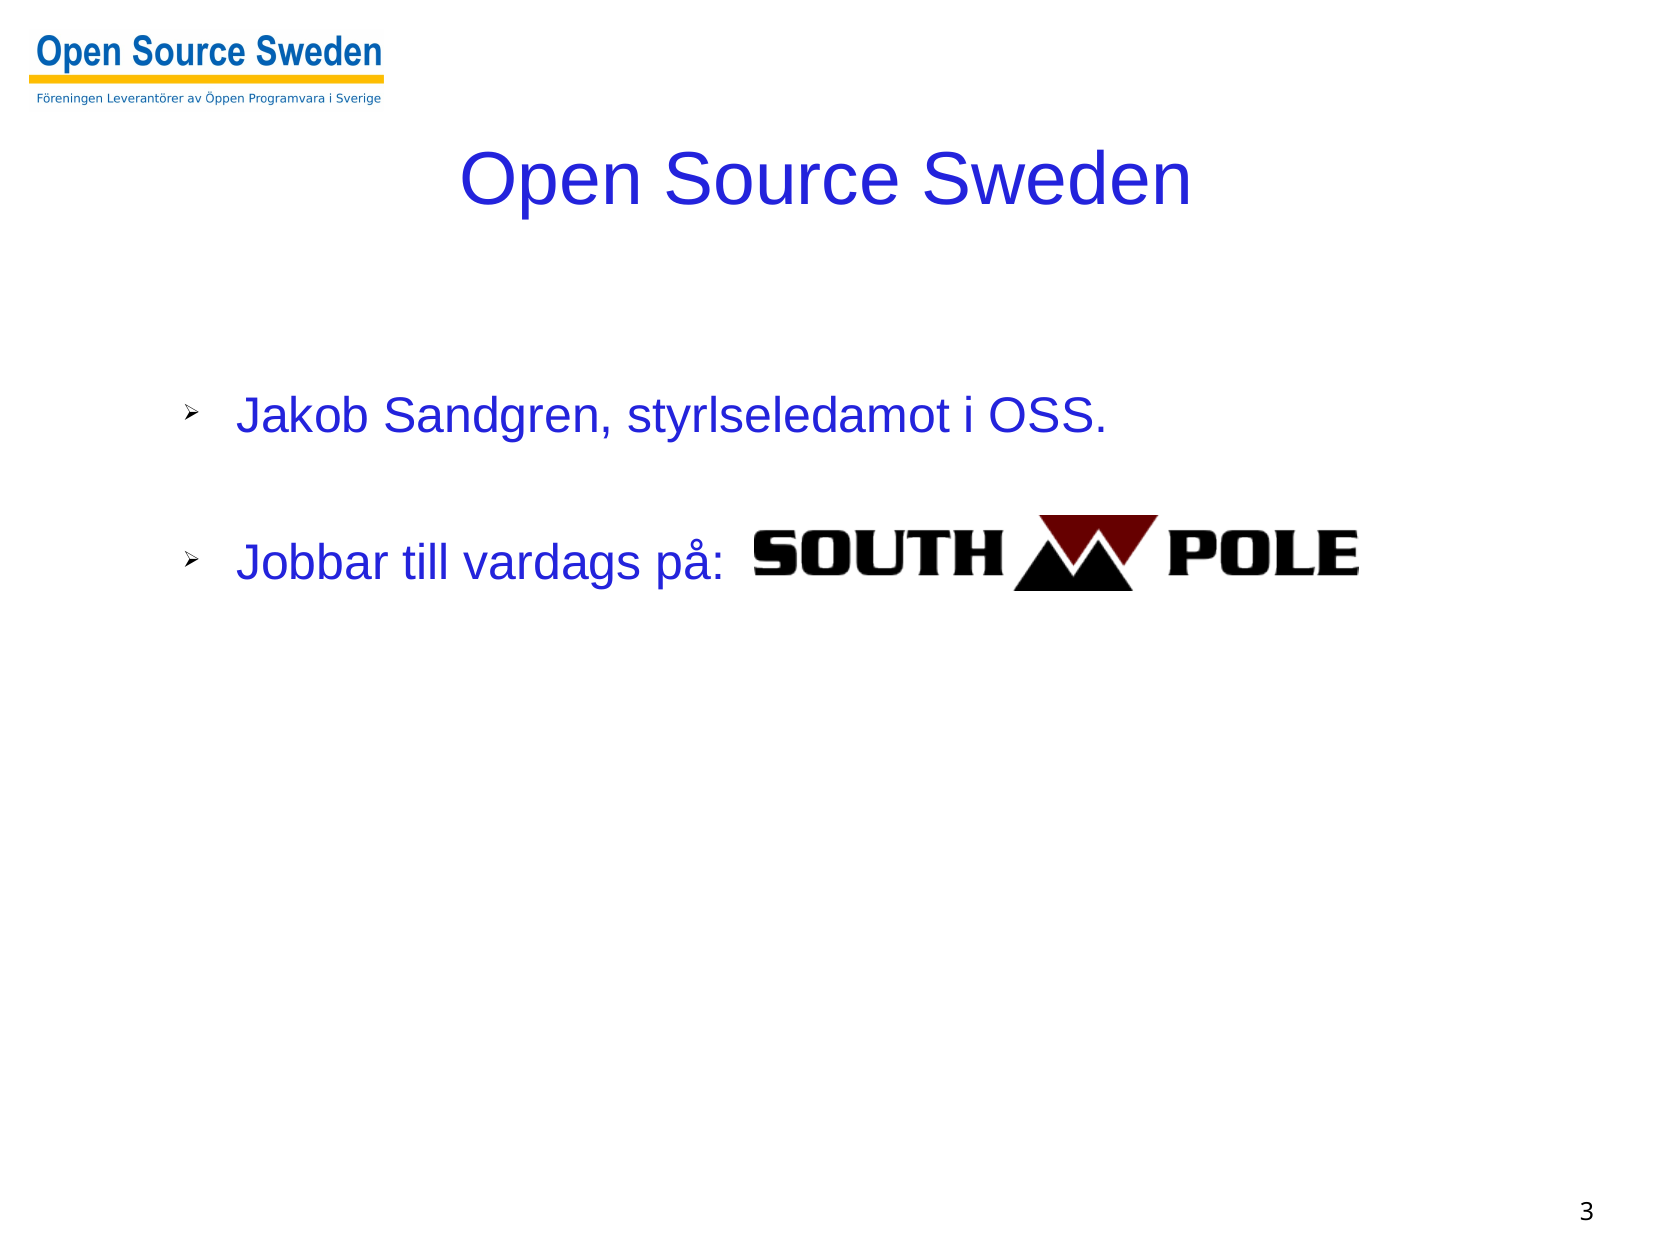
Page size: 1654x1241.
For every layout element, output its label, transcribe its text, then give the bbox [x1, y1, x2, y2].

list Jakob Sandgren, styrlseledamot i OSS. Jobbar till vardags på: [165, 383, 1535, 1105]
title Open Source Sweden [82, 114, 1571, 243]
picture [29, 29, 384, 112]
picture [754, 515, 1359, 591]
